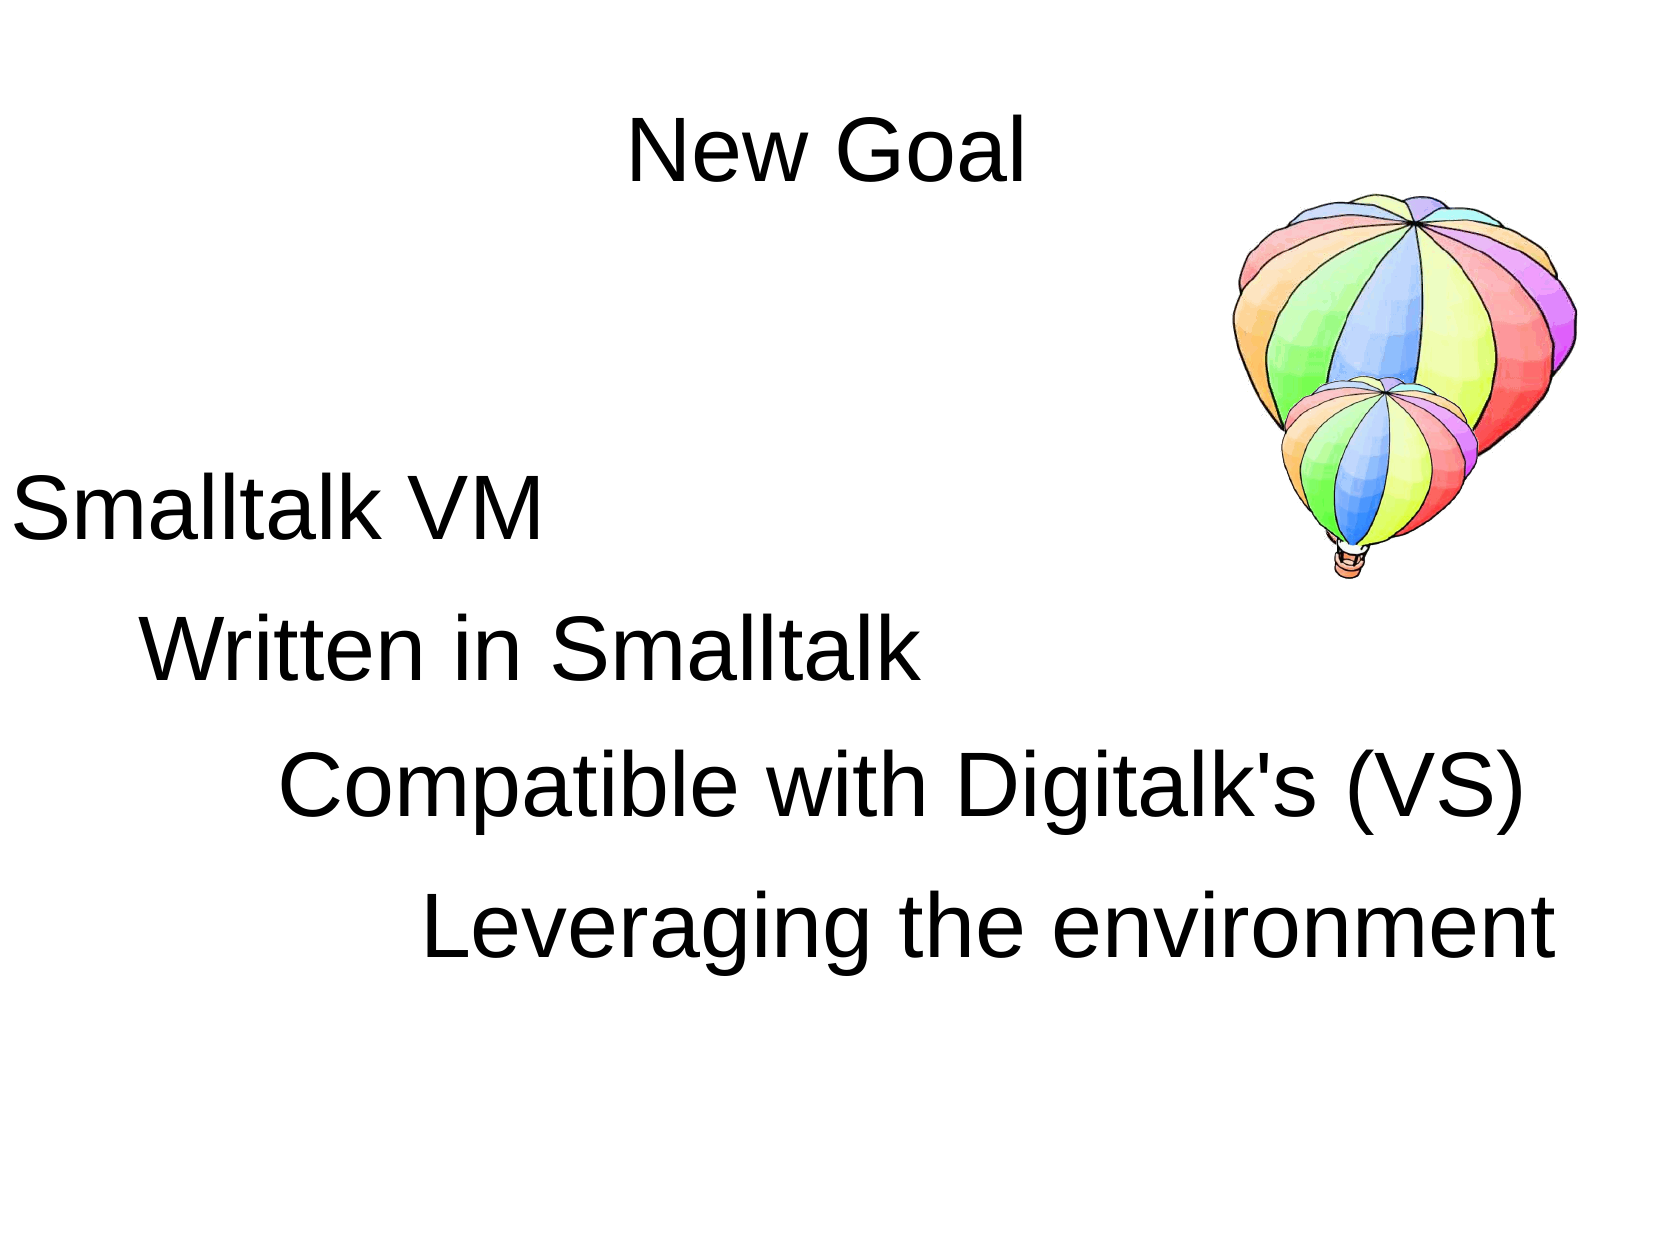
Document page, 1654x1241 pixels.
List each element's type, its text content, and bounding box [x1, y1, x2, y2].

text_box Compatible with Digitalk's (VS) [203, 725, 1604, 844]
text_box Written in Smalltalk [109, 589, 952, 708]
text_box New Goal [143, 91, 1511, 209]
text_box Smalltalk VM [0, 448, 608, 567]
picture [1231, 191, 1578, 581]
text_box Leveraging the environment [375, 867, 1603, 985]
